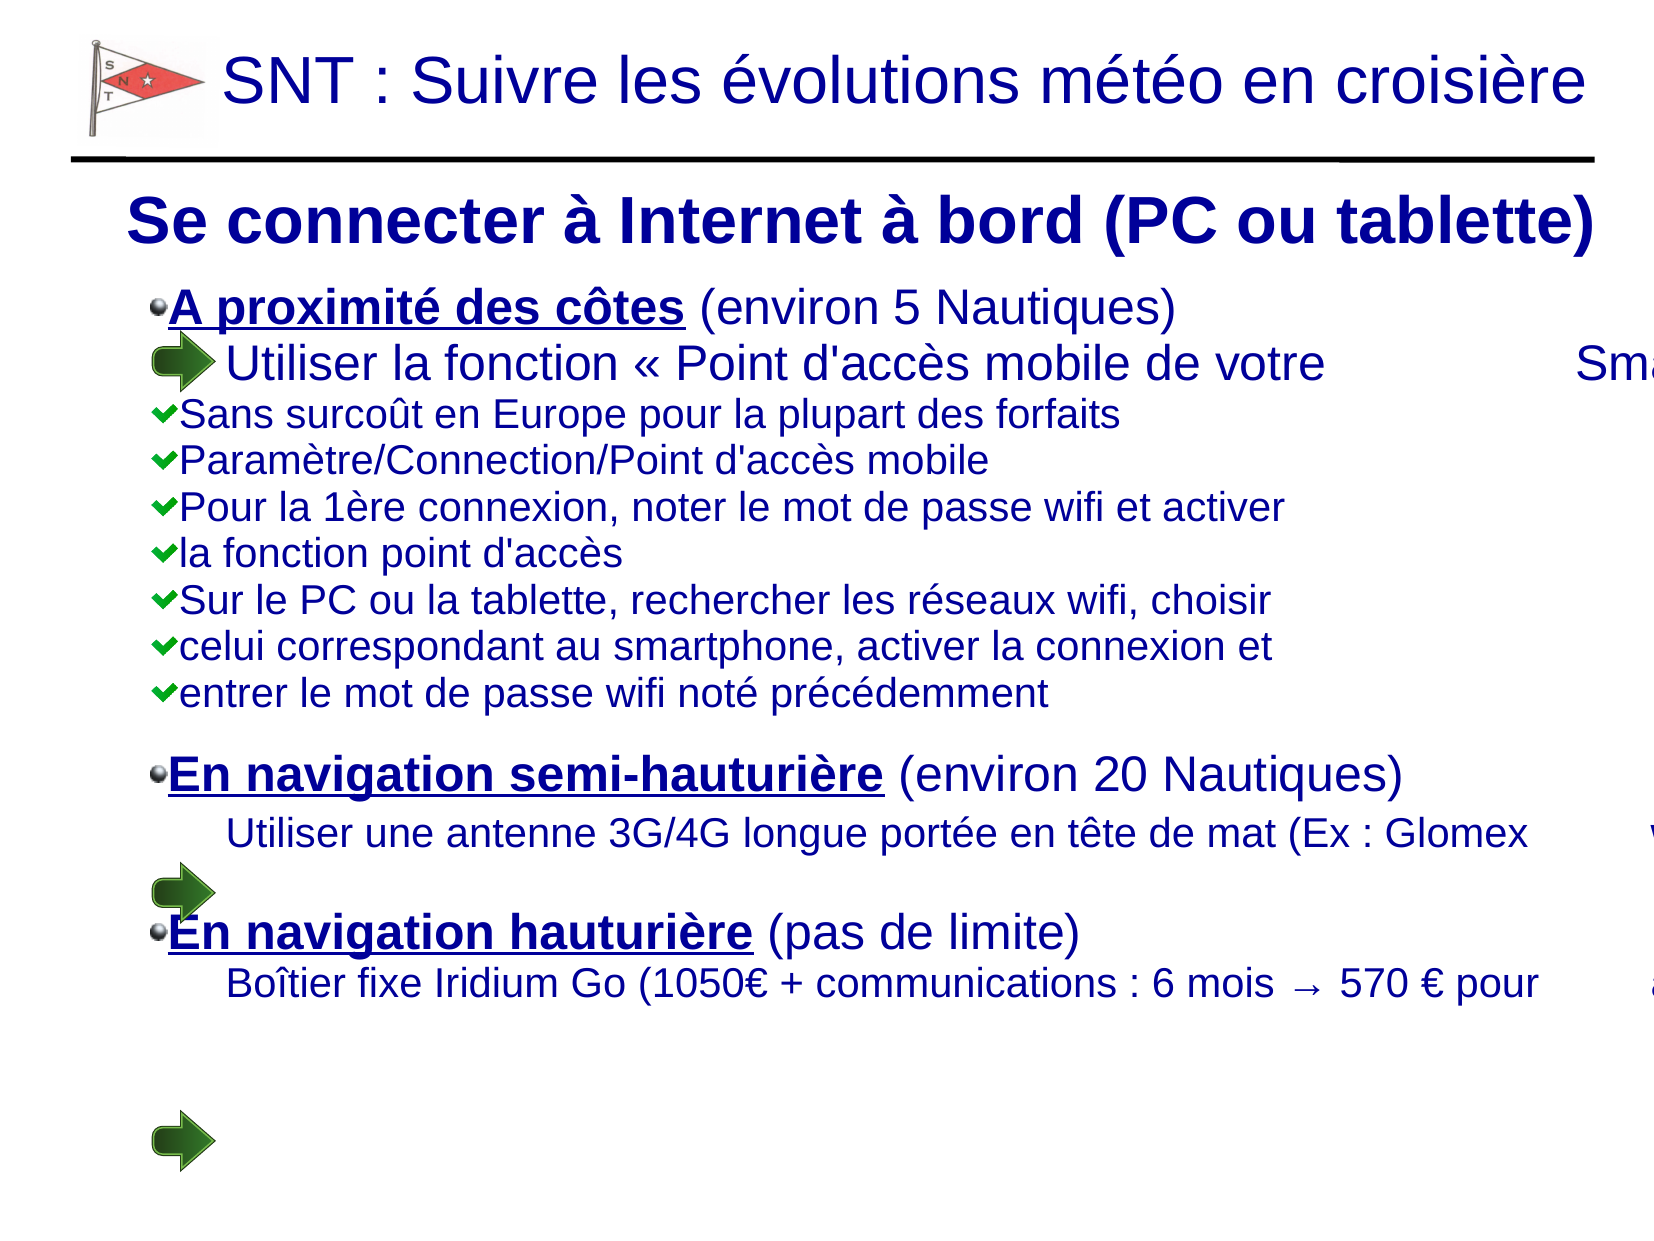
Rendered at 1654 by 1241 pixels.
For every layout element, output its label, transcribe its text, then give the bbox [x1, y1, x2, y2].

picture [148, 1106, 219, 1176]
picture [148, 327, 219, 396]
text_box SNT : Suivre les évolutions météo en croisière [206, 35, 1604, 126]
text_box A proximité des côtes (environ 5 Nautiques) Utiliser la fonction « Point d'accès mobile de votre Smartphone) Sans surcoût en Europe pour la plupart des forfaits Paramètre/Connection/Point d'accès mobile Pour la 1ère connexion, noter le mot de passe wifi et activer la fonction point d'accès Sur le PC ou la tablette, rechercher les réseaux wifi, choisir celui correspondant au smartphone, activer la connexion et entrer le mot de passe wifi noté précédemment En navigation semi-hauturière (environ 20 Nautiques) Utiliser une antenne 3G/4G longue portée en tête de mat (Ex : Glomex webboat 600 à 1000€ ou Neptulink 1600 € - pas de surcoût communications avec 2ème carte SIM) En navigation hauturière (pas de limite) Boîtier fixe Iridium Go (1050€ + communications : 6 mois → 570 € pour accès internet et smartphone) [135, 271, 1607, 1217]
text_box Se connecter à Internet à bord (PC ou tablette) [106, 176, 1619, 266]
picture [148, 858, 219, 928]
